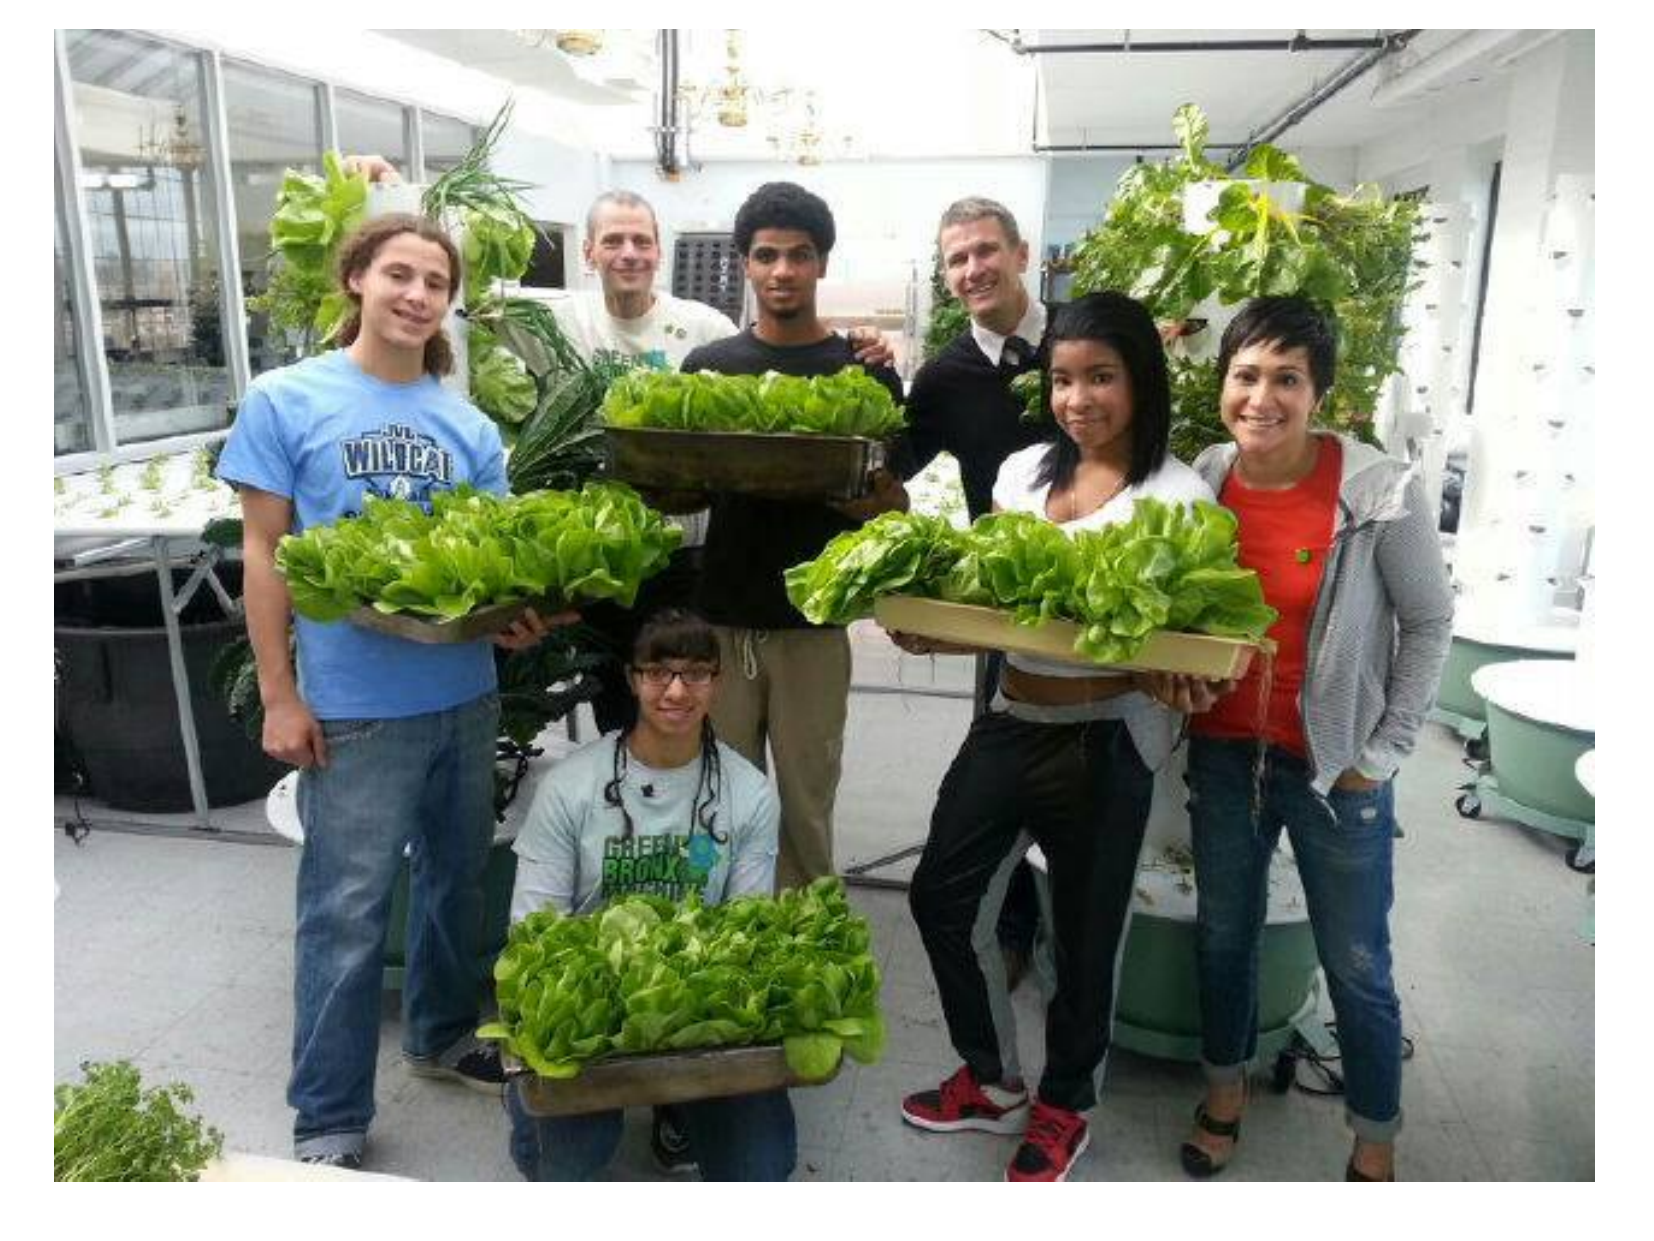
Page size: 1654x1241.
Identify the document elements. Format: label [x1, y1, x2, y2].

picture [54, 29, 1595, 1182]
